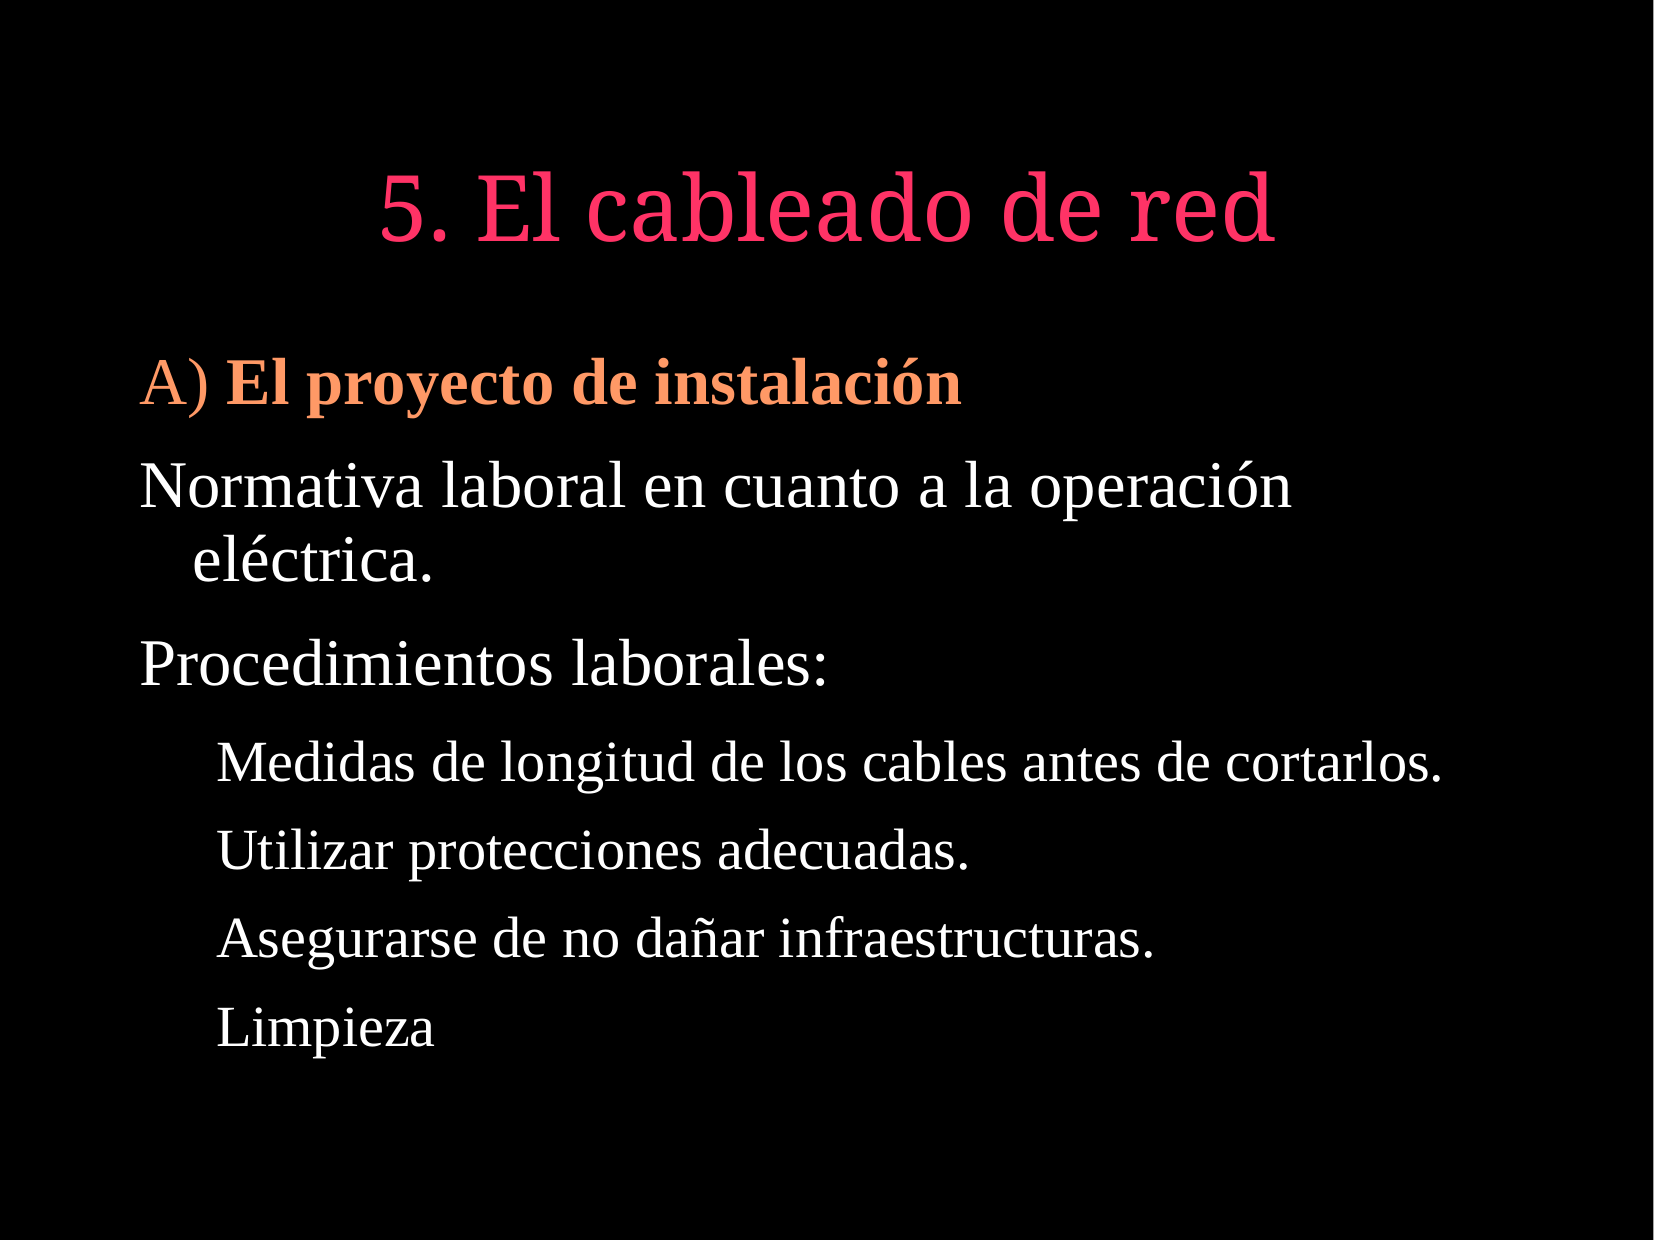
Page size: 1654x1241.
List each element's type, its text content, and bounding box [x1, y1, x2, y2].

list A) El proyecto de instalación Normativa laboral en cuanto a la operación eléctrica. Procedimientos laborales: Medidas de longitud de los cables antes de cortarlos. Utilizar protecciones adecuadas. Asegurarse de no dañar infraestructuras. Limpieza [121, 344, 1534, 1063]
title 5. El cableado de red [121, 102, 1534, 311]
